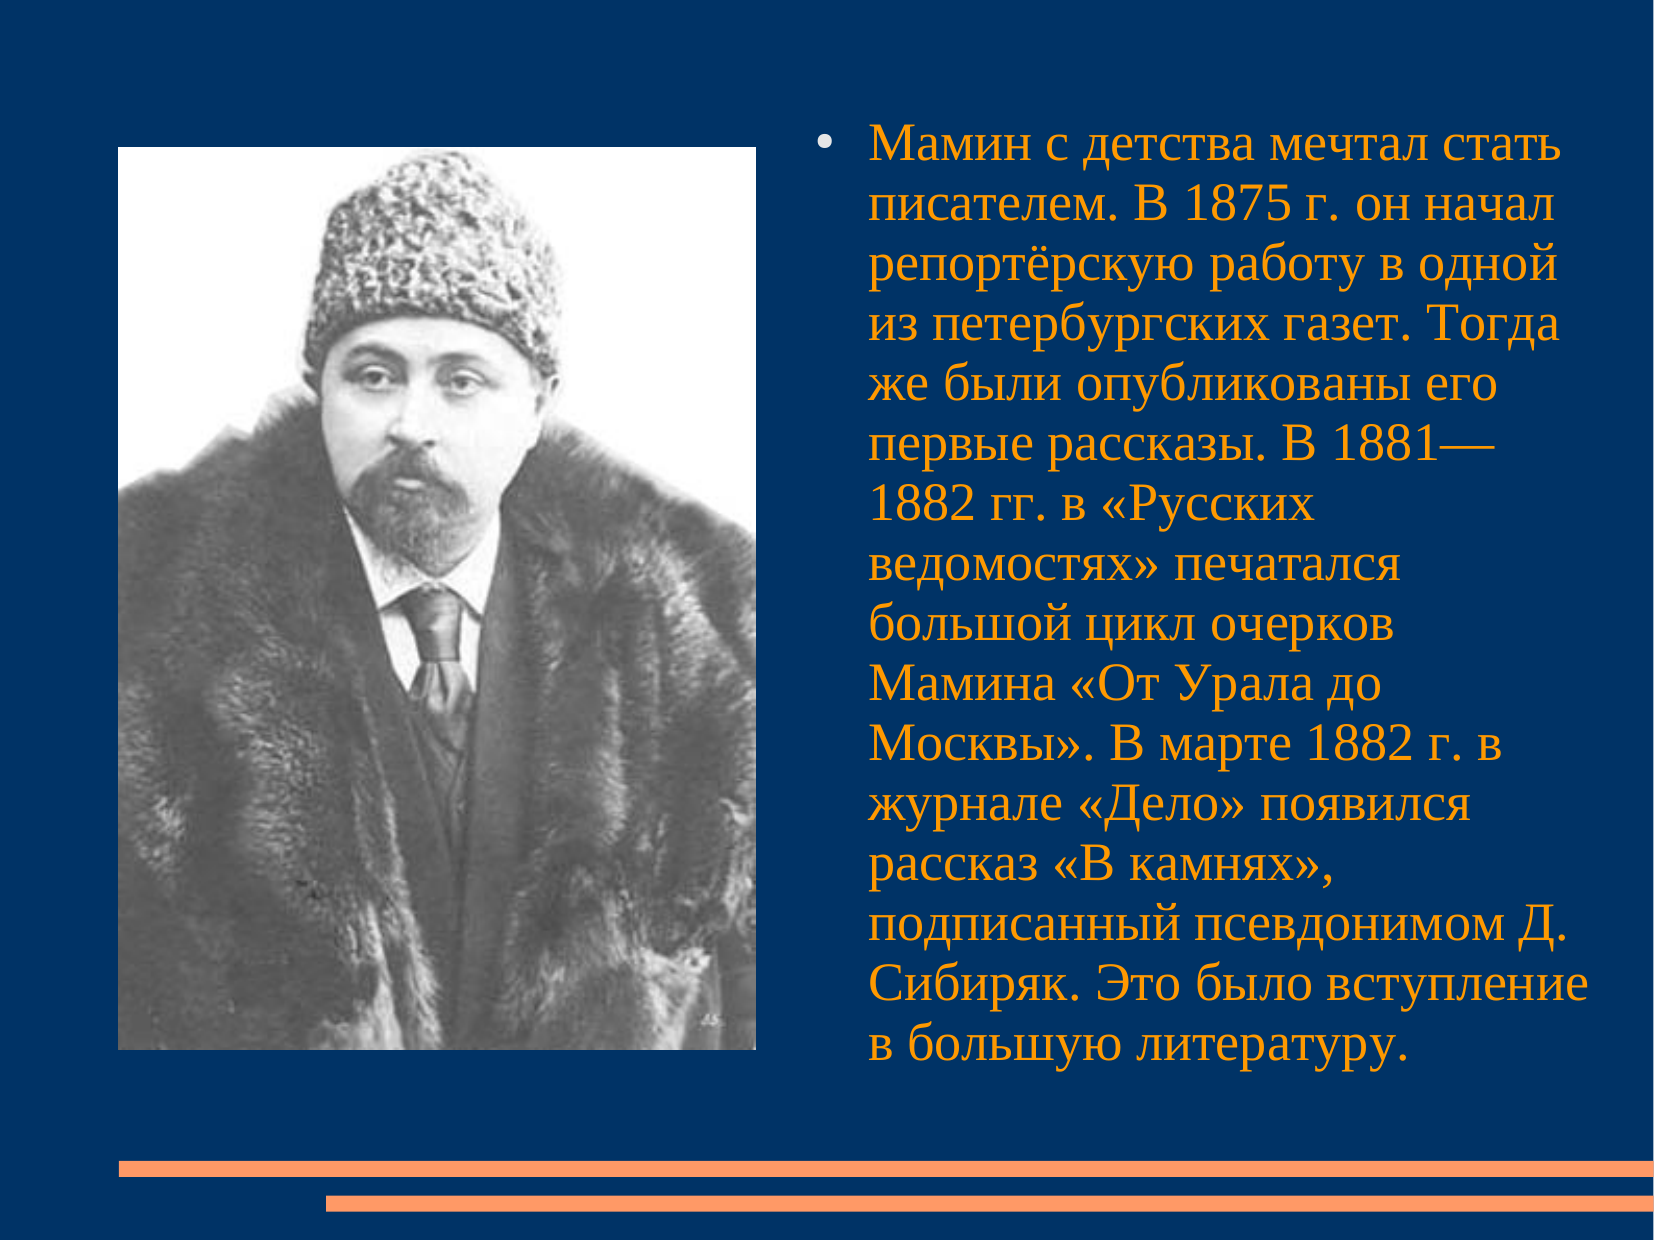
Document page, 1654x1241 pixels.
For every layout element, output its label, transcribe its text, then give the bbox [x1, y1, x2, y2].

list Мамин с детства мечтал стать писателем. В 1875 г. он начал репортёрскую работу в одной из петербургских газет. Тогда же были опубликованы его первые рассказы. В 1881—1882 гг. в «Русских ведомостях» печатался большой цикл очерков Мамина «От Урала до Москвы». В марте 1882 г. в журнале «Дело» появился рассказ «В камнях», подписанный псевдонимом Д. Сибиряк. Это было вступление в большую литературу. [797, 112, 1595, 1211]
picture [118, 147, 756, 1050]
